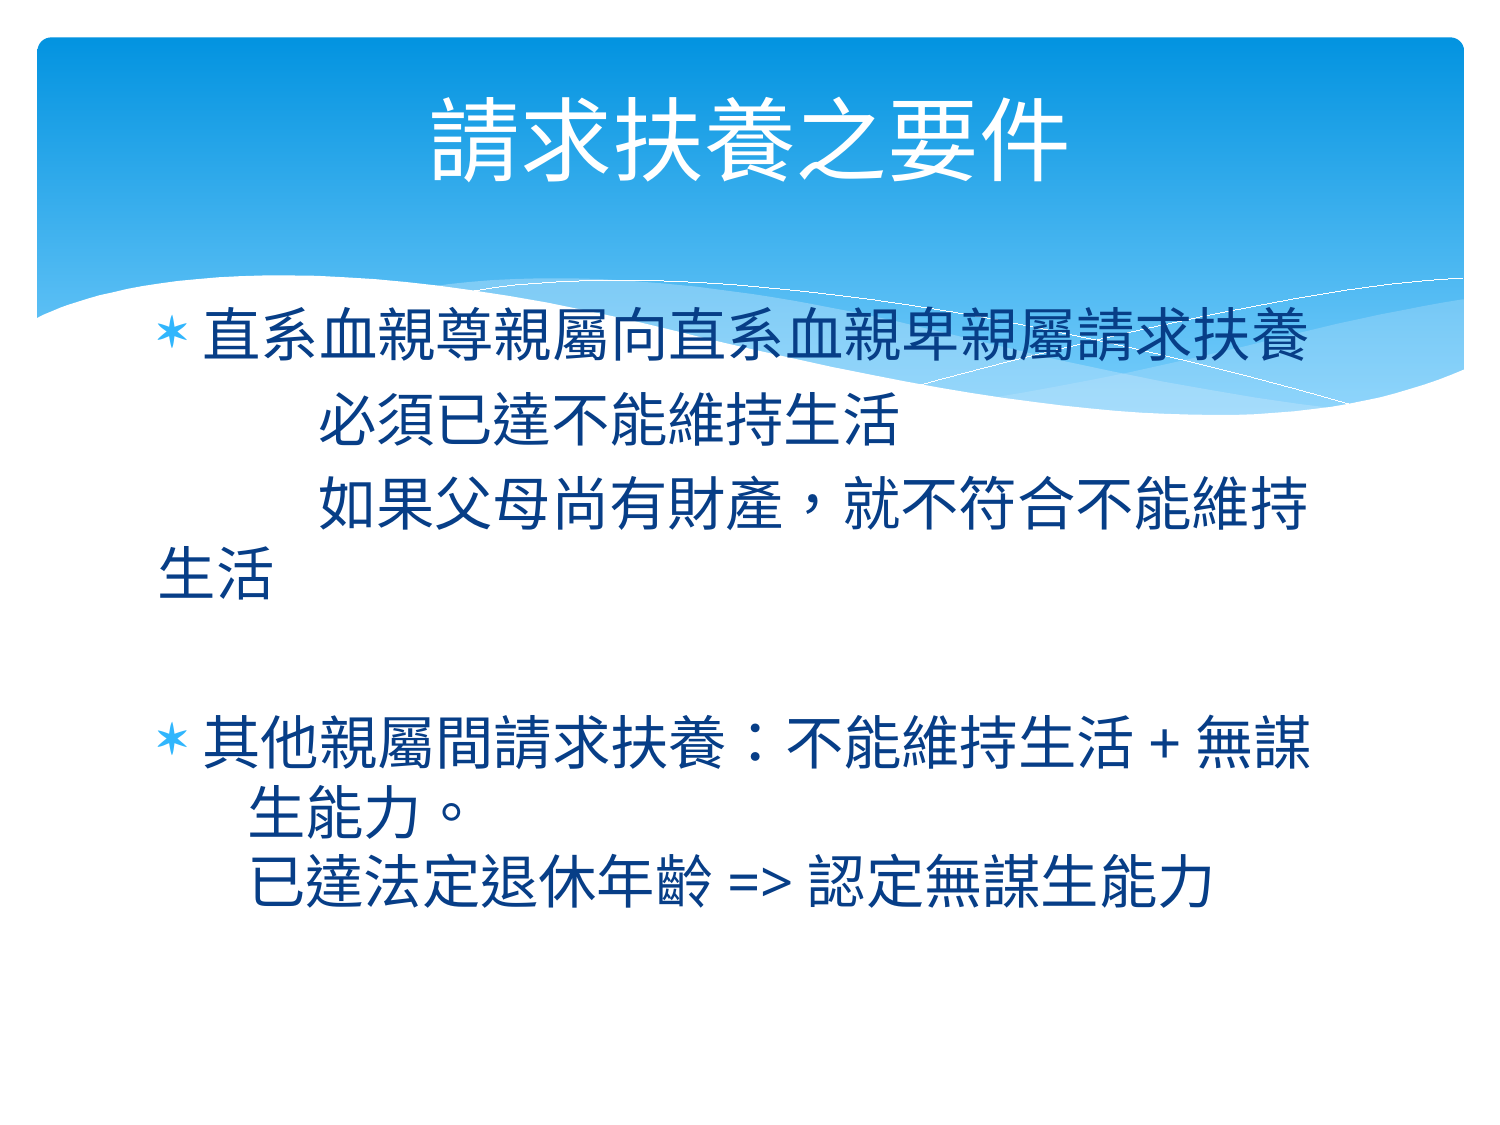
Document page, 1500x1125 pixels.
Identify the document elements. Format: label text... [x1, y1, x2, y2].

list 直系血親尊親屬向直系血親卑親屬請求扶養 必須已達不能維持生活 如果父母尚有財產，就不符合不能維持生活 其他親屬間請求扶養：不能維持生活+無謀生能力。 已達法定退休年齡=>認定無謀生能力 [142, 290, 1359, 1005]
title 請求扶養之要件 [75, 55, 1426, 221]
